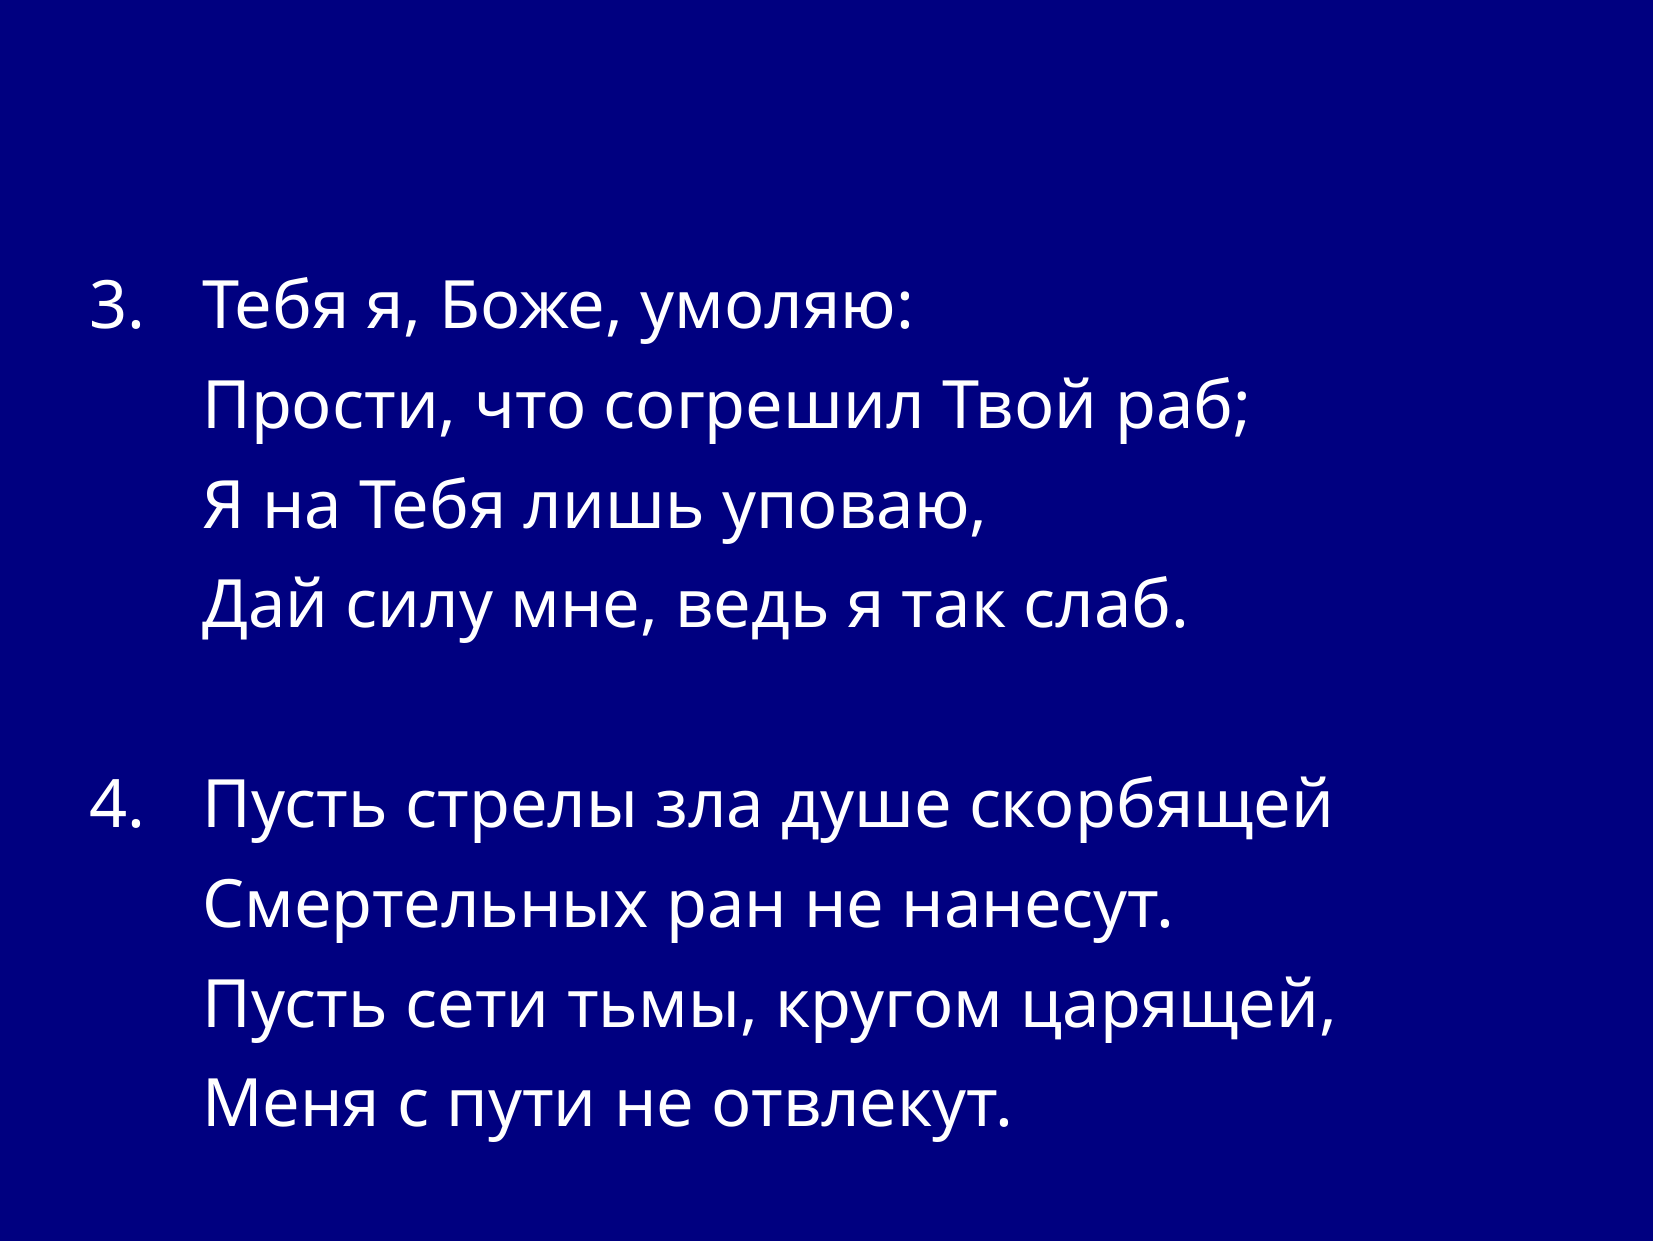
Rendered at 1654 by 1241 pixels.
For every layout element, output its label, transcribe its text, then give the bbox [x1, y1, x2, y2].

text_box 3. Тебя я, Боже, умоляю: Прости, что согрешил Твой раб; Я на Тебя лишь уповаю, Дай силу мне, ведь я так слаб. 4. Пусть стрелы зла душе скорбящей Смертельных ран не нанесут. Пусть сети тьмы, кругом царящей, Меня с пути не отвлекут. [75, 150, 1576, 1163]
